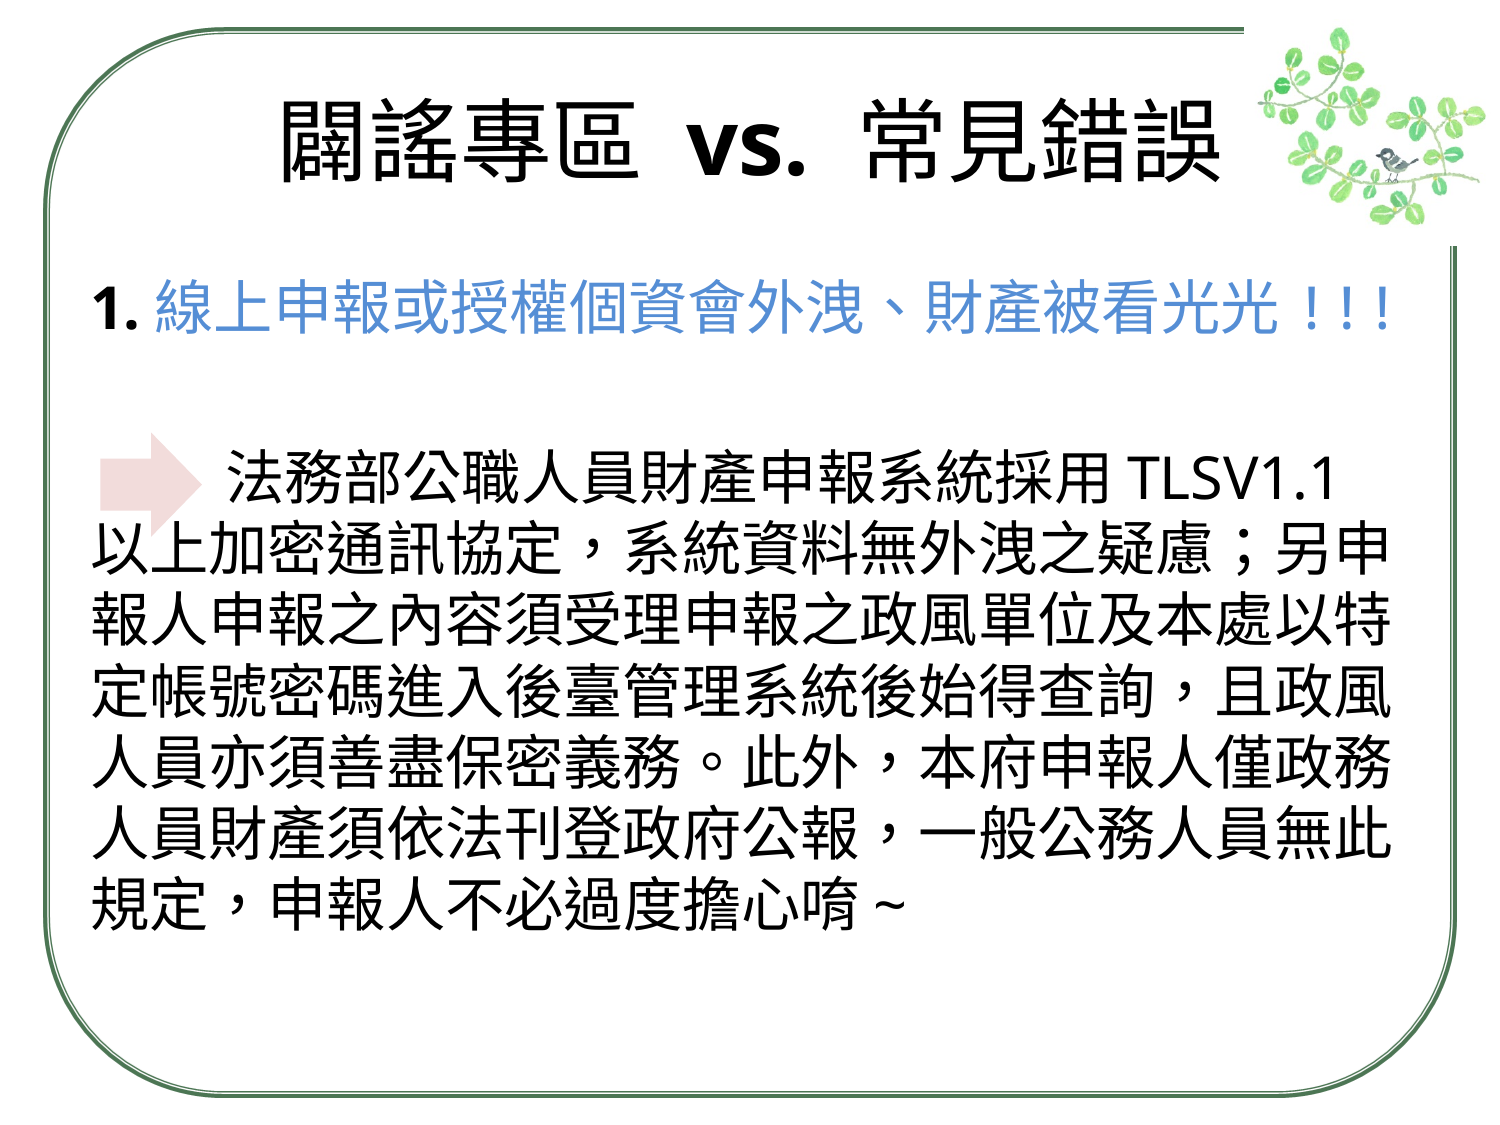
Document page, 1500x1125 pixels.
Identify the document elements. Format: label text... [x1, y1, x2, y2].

list 1.線上申報或授權個資會外洩、財產被看光光!!! 法務部公職人員財產申報系統採用TLSV1.1以上加密通訊協定，系統資料無外洩之疑慮；另申報人申報之內容須受理申報之政風單位及本處以特定帳號密碼進入後臺管理系統後始得查詢，且政風人員亦須善盡保密義務。此外，本府申報人僅政務人員財產須依法刊登政府公報，一般公務人員無此規定，申報人不必過度擔心唷~ [75, 262, 1426, 1005]
title 闢謠專區 vs. 常見錯誤 [75, 45, 1244, 233]
text_box [100, 432, 202, 537]
picture [43, 19, 1500, 1098]
